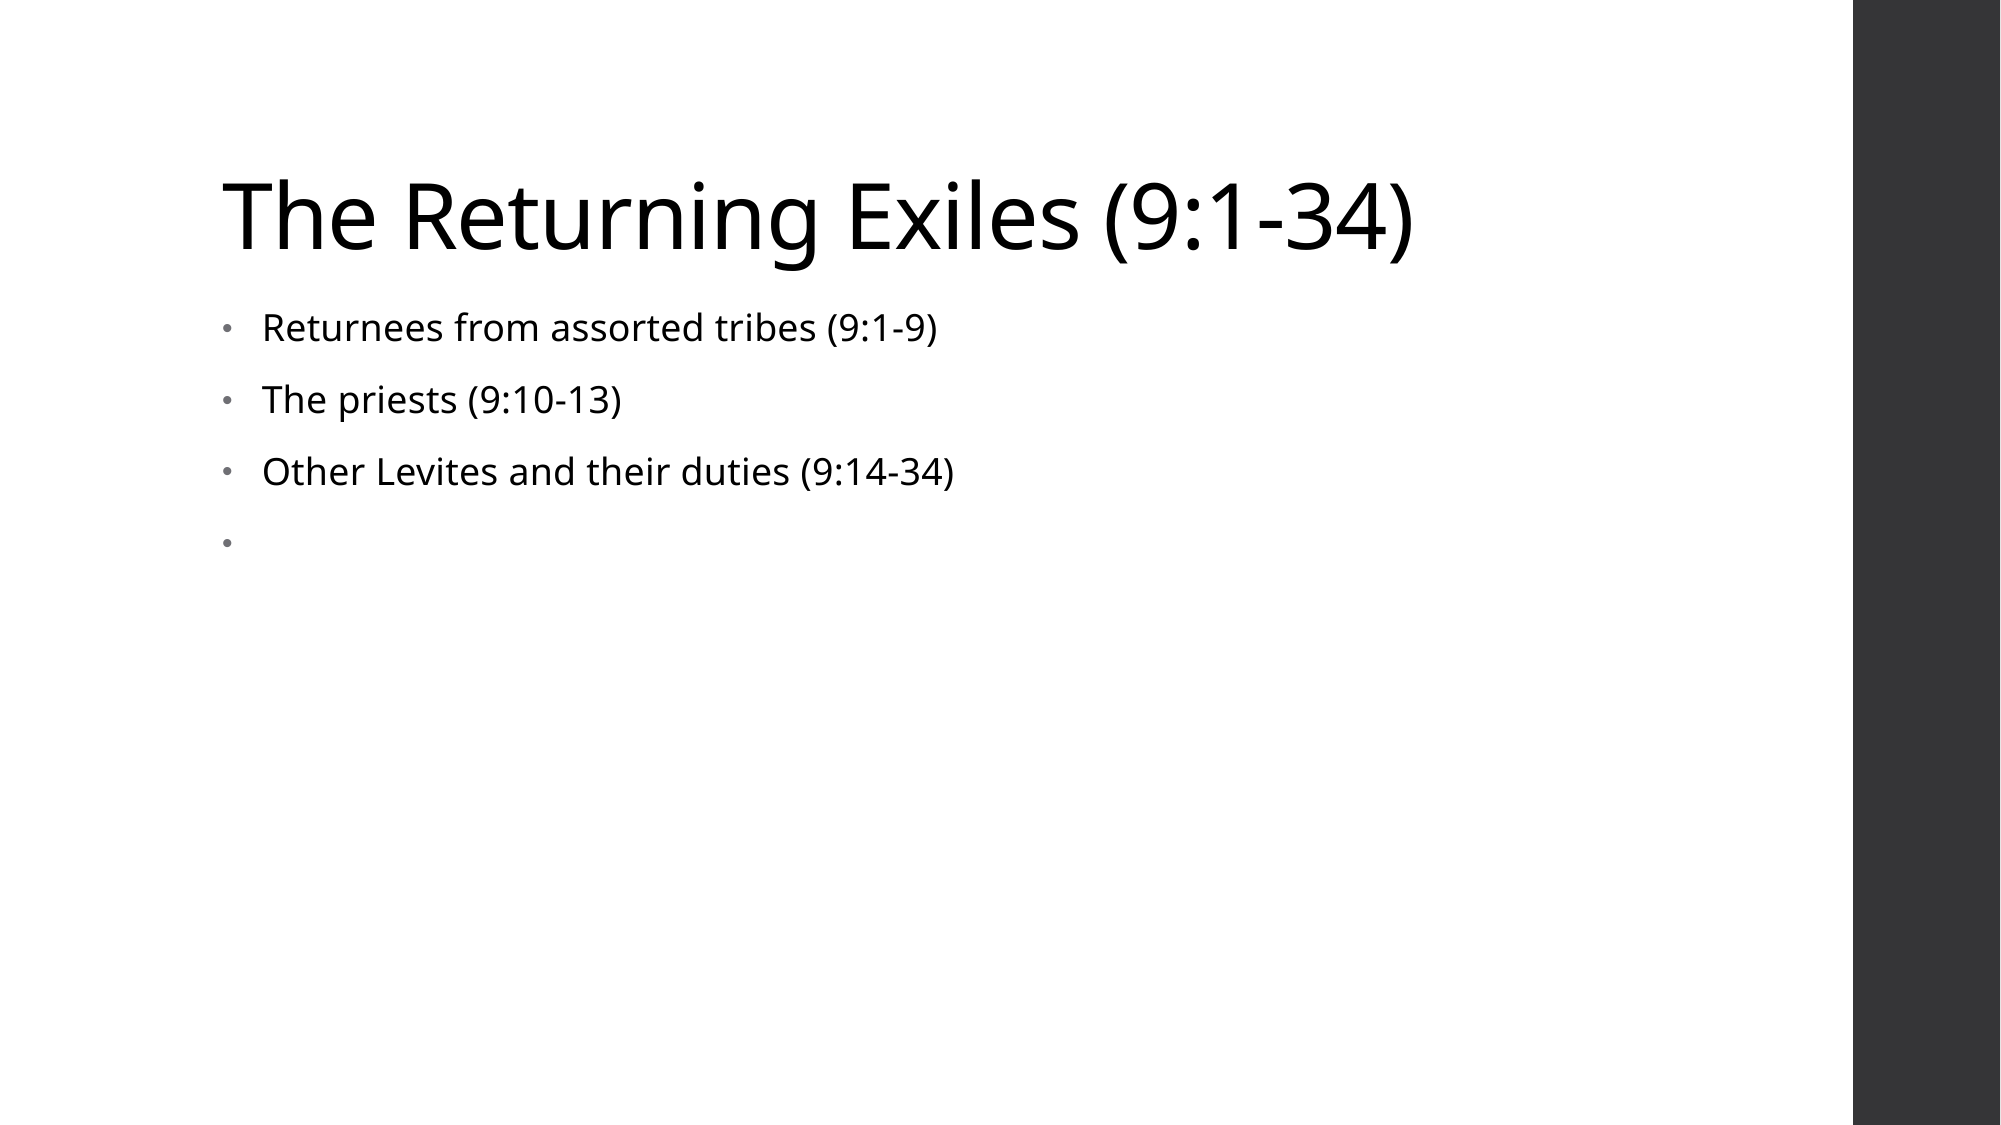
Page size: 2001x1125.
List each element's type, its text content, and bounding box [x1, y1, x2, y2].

title The Returning Exiles (9:1-34) [206, 60, 1797, 278]
list Returnees from assorted tribes (9:1-9) The priests (9:10-13) Other Levites and their duties (9:14-34) [206, 299, 1617, 1014]
